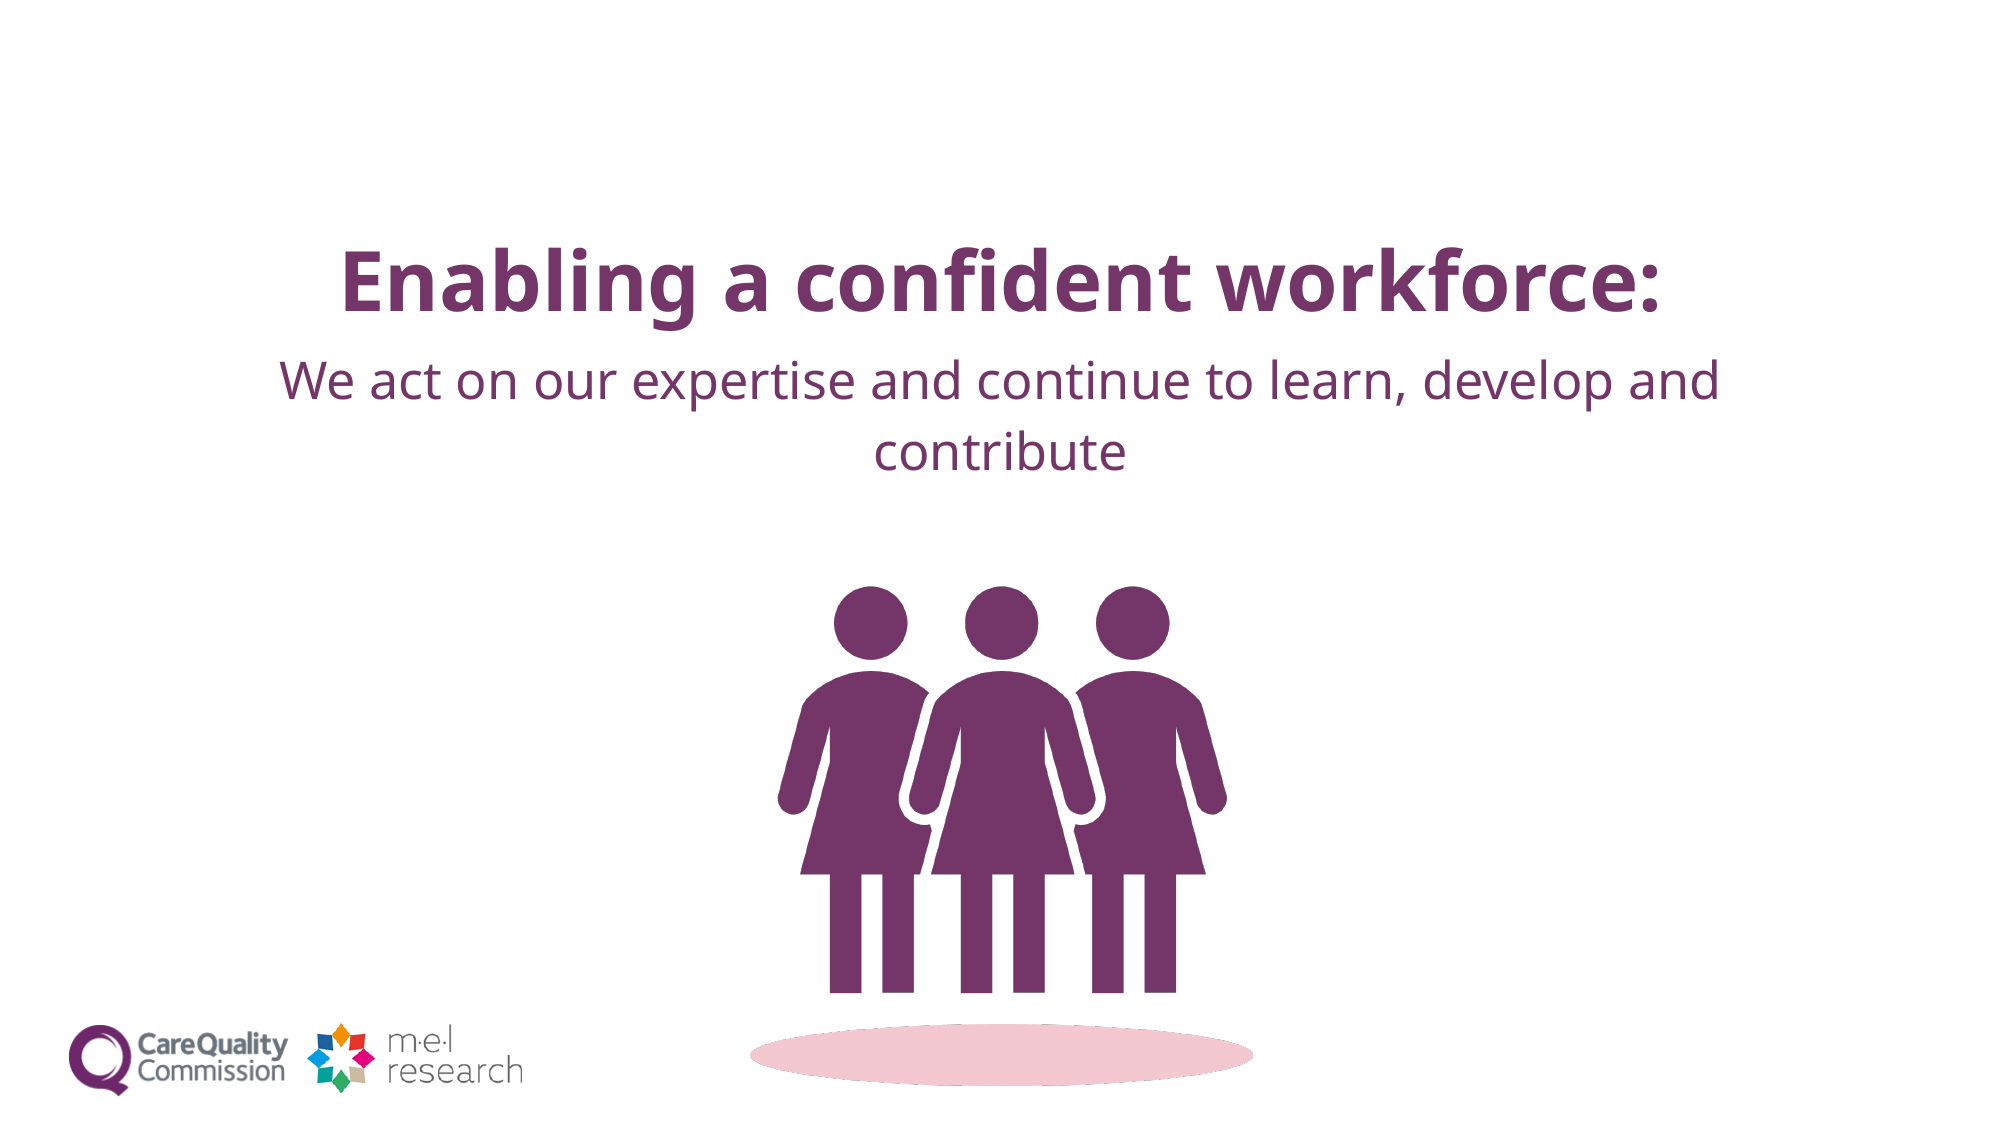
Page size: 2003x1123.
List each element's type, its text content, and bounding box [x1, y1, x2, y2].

title Enabling a confident workforce: [131, 210, 1871, 327]
picture [307, 1023, 522, 1093]
picture [750, 539, 1253, 1086]
text_box We act on our expertise and continue to learn, develop and contribute [239, 335, 1763, 481]
picture [67, 1023, 291, 1099]
